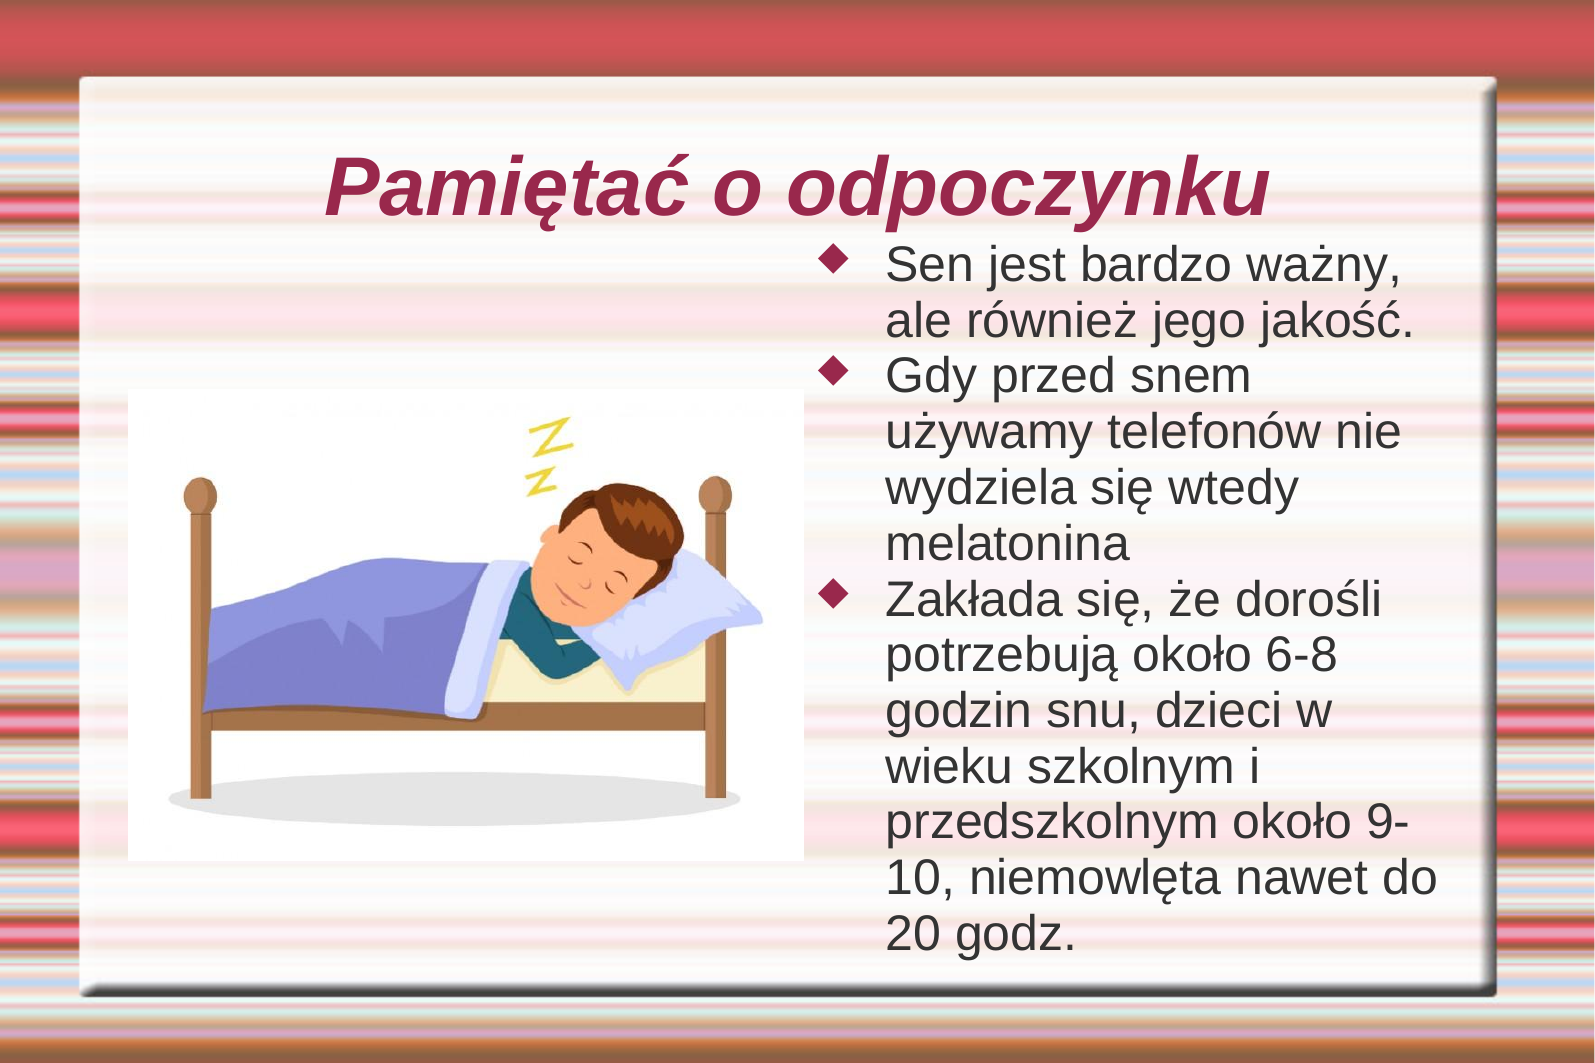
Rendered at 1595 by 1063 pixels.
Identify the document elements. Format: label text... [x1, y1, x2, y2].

list Sen jest bardzo ważny, ale również jego jakość. Gdy przed snem używamy telefonów nie wydziela się wtedy melatonina Zakłada się, że dorośli potrzebują około 6-8 godzin snu, dzieci w wieku szkolnym i przedszkolnym około 9-10, niemowlęta nawet do 20 godz. [802, 236, 1453, 962]
title Pamiętać o odpoczynku [117, 98, 1479, 276]
picture [0, 0, 1595, 1063]
